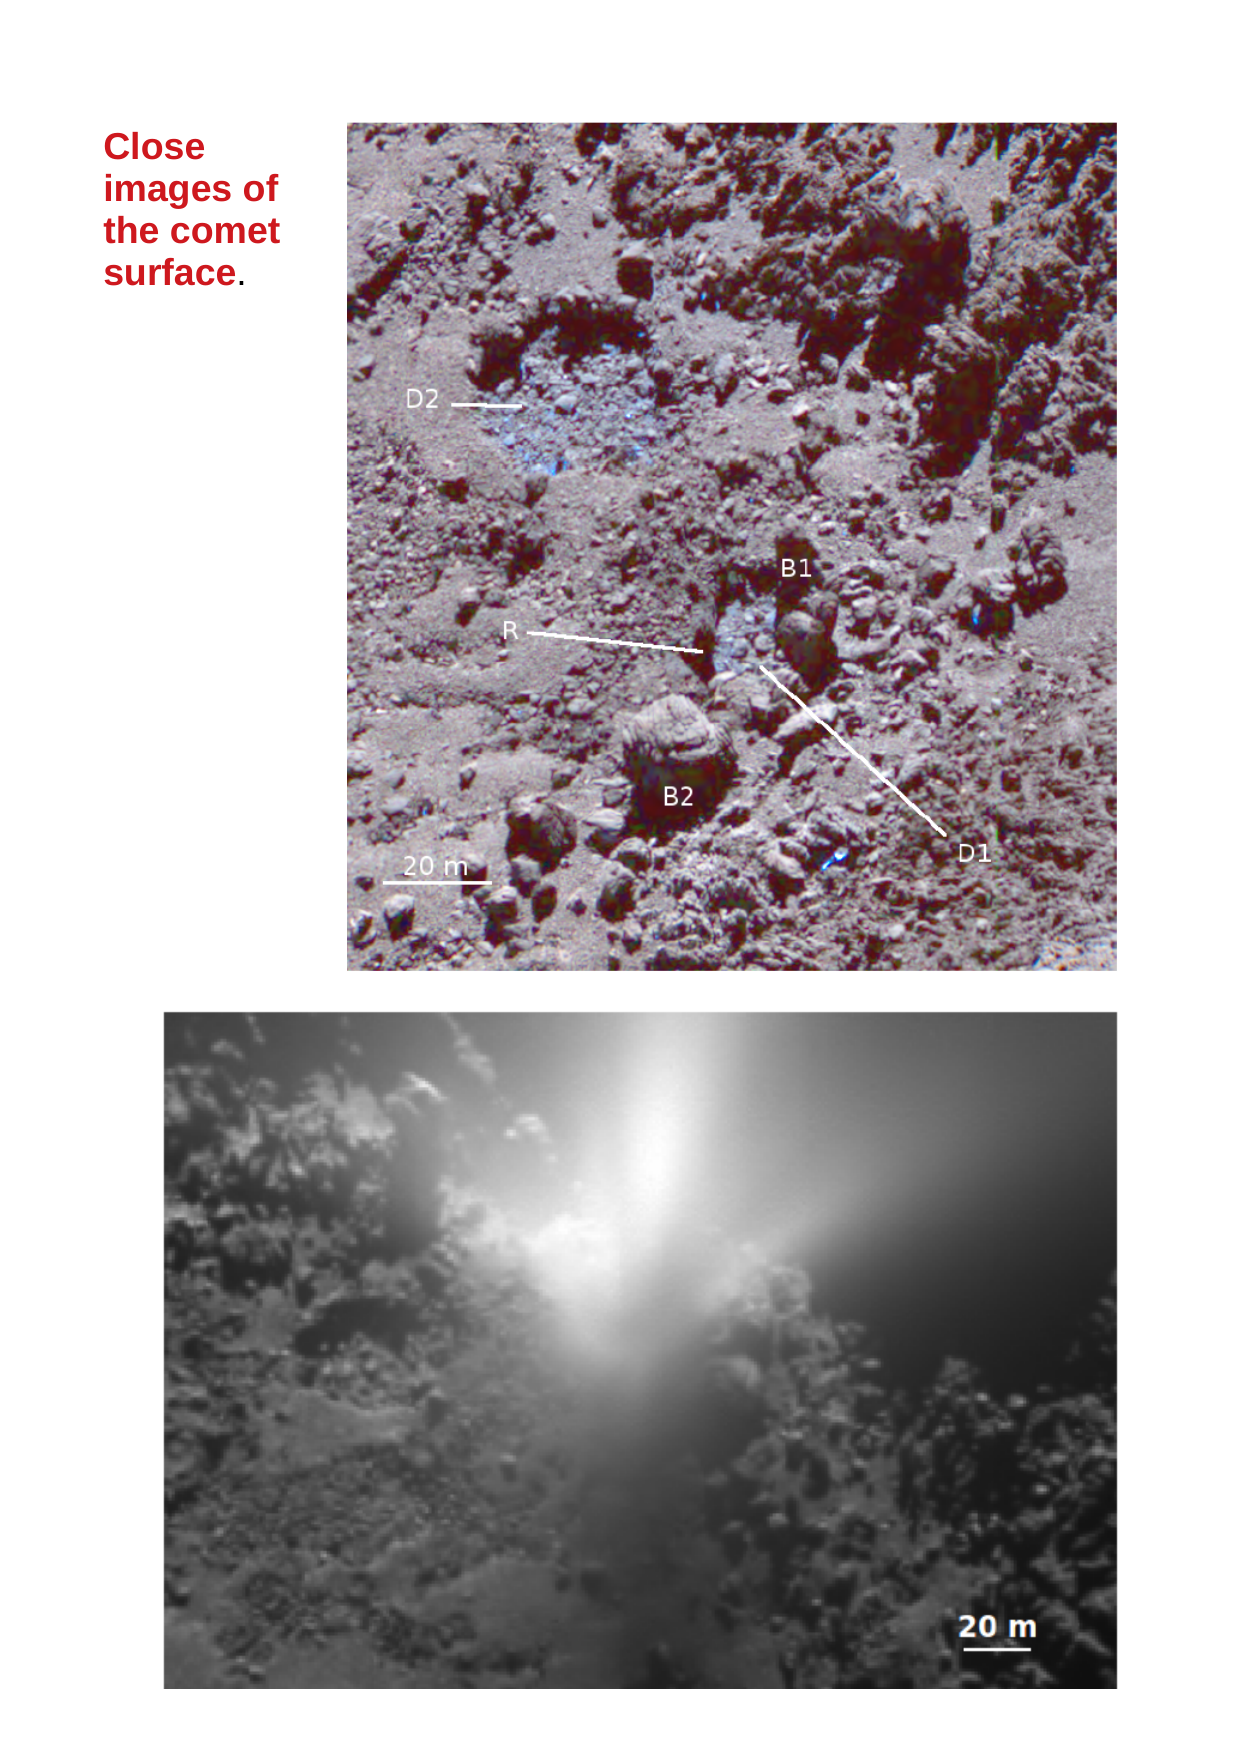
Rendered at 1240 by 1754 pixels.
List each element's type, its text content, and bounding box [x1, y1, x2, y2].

picture [347, 118, 1123, 977]
text_box Close images of the comet surface. [88, 118, 325, 301]
picture [147, 1003, 1122, 1689]
